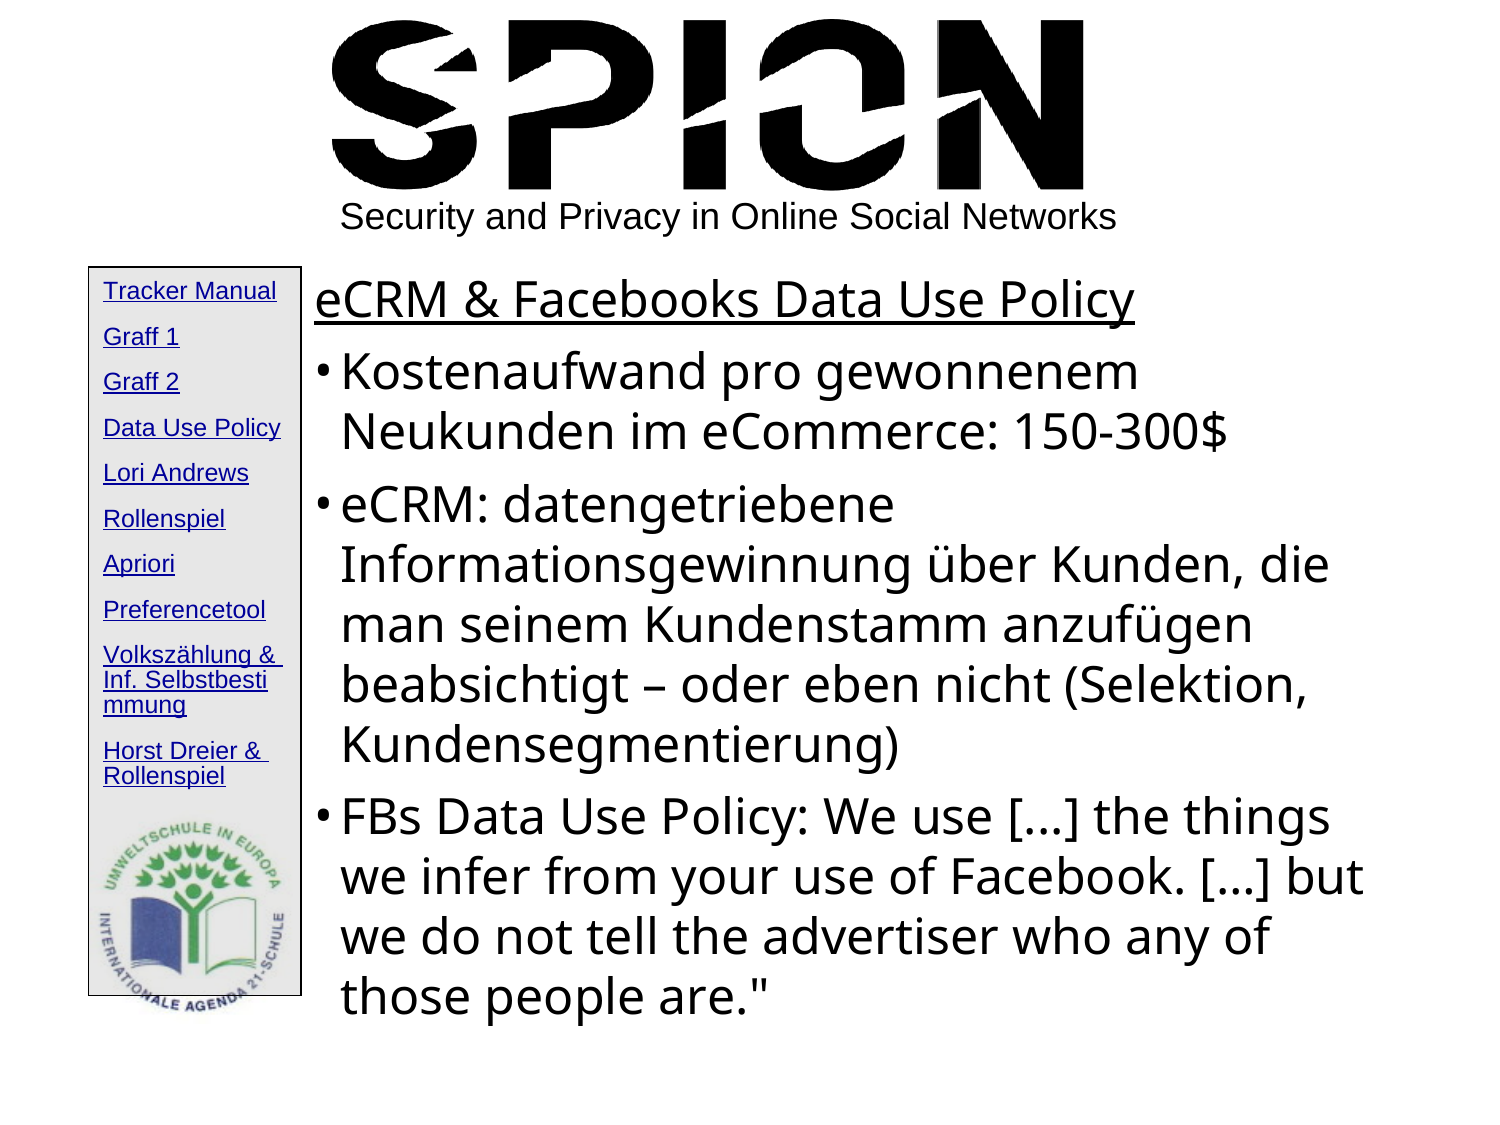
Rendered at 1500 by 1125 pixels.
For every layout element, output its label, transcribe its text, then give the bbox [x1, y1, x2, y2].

picture [324, 0, 1093, 208]
picture [88, 996, 293, 1024]
list eCRM & Facebooks Data Use Policy Kostenaufwand pro gewonnenem Neukunden im eCommerce: 150-300$ eCRM: datengetriebene Informationsgewinnung über Kunden, die man seinem Kundenstamm anzufügen beabsichtigt – oder eben nicht (Selektion, Kundensegmentierung) FBs Data Use Policy: We use [...] the things we infer from your use of Facebook. […] but we do not tell the advertiser who any of those people are." [312, 267, 1412, 1027]
